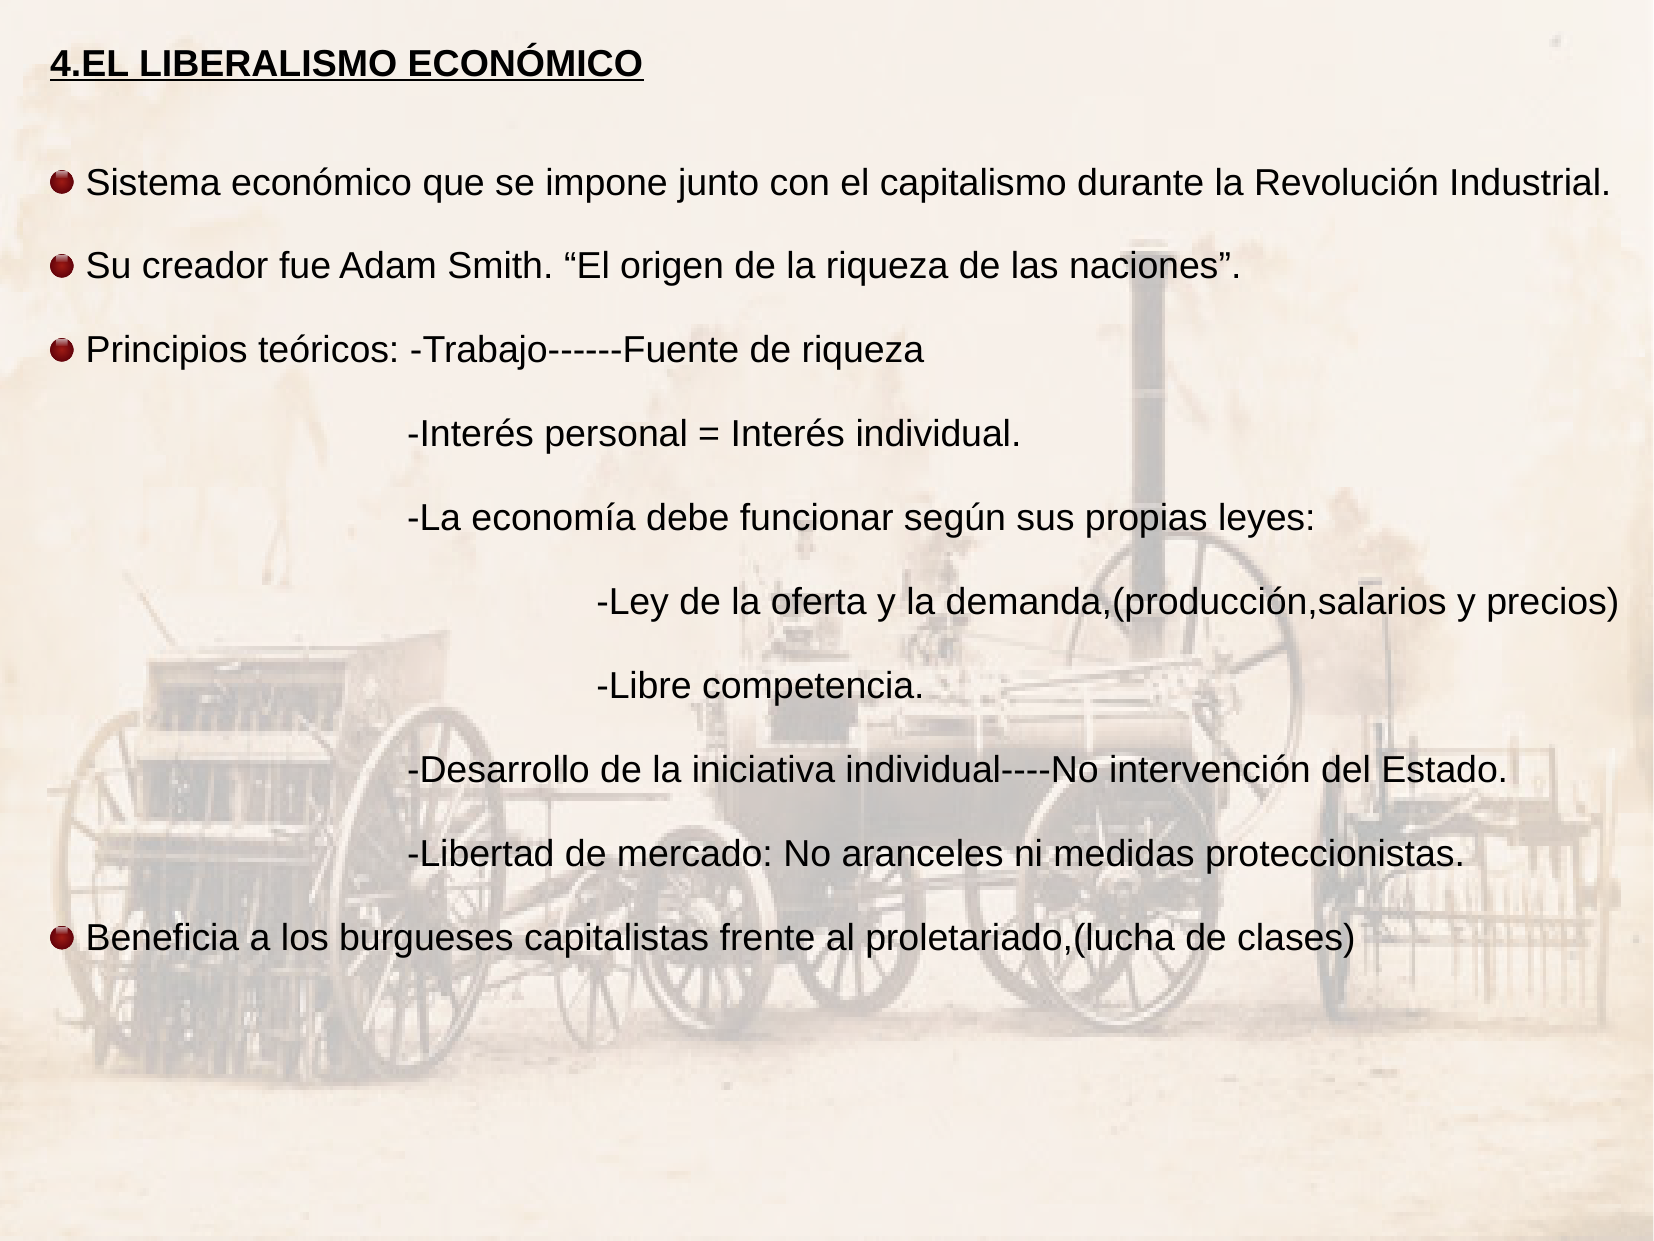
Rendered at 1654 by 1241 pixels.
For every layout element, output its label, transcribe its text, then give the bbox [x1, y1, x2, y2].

picture [0, 0, 1654, 1241]
text_box Sistema económico que se impone junto con el capitalismo durante la Revolución Industrial. Su creador fue Adam Smith. “El origen de la riqueza de las naciones”. Principios teóricos: -Trabajo------Fuente de riqueza -Interés personal = Interés individual. -La economía debe funcionar según sus propias leyes: -Ley de la oferta y la demanda,(producción,salarios y precios) -Libre competencia. -Desarrollo de la iniciativa individual----No intervención del Estado. -Libertad de mercado: No aranceles ni medidas proteccionistas. Beneficia a los burgueses capitalistas frente al proletariado,(lucha de clases) [35, 153, 1633, 968]
text_box 4.EL LIBERALISMO ECONÓMICO [35, 35, 658, 94]
